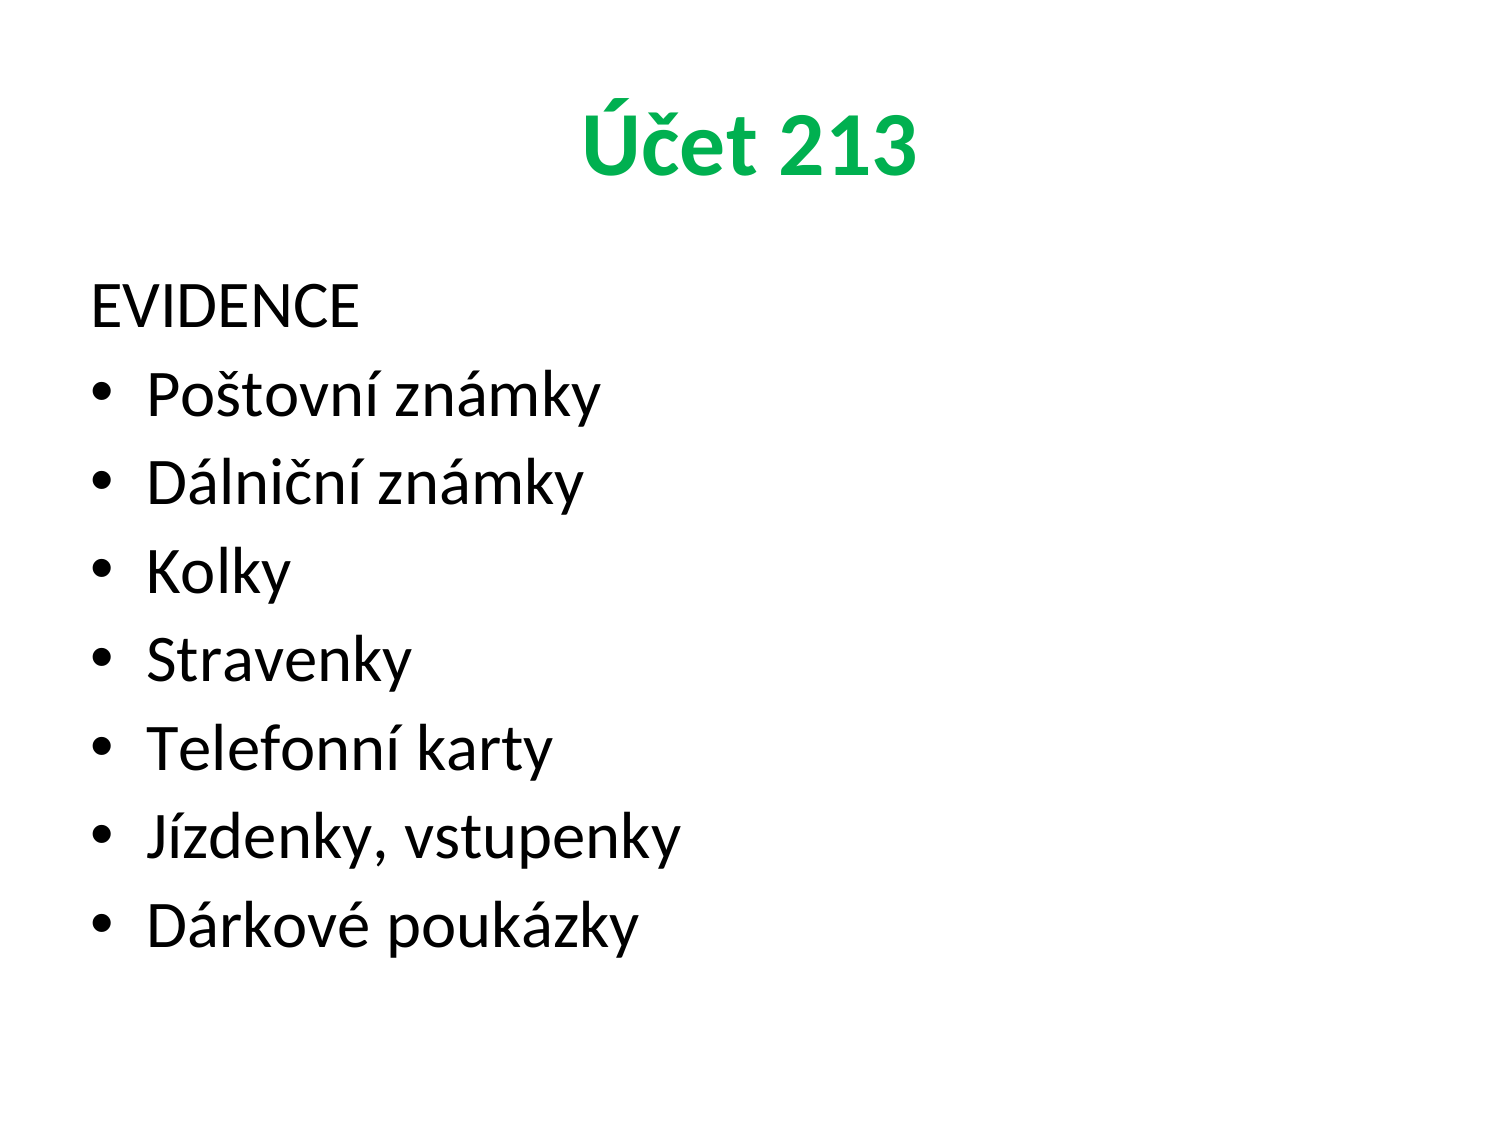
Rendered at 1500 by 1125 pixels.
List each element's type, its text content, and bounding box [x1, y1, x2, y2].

list EVIDENCE Poštovní známky Dálniční známky Kolky Stravenky Telefonní karty Jízdenky, vstupenky Dárkové poukázky [75, 262, 1426, 1006]
title Účet 213 [75, 45, 1426, 233]
